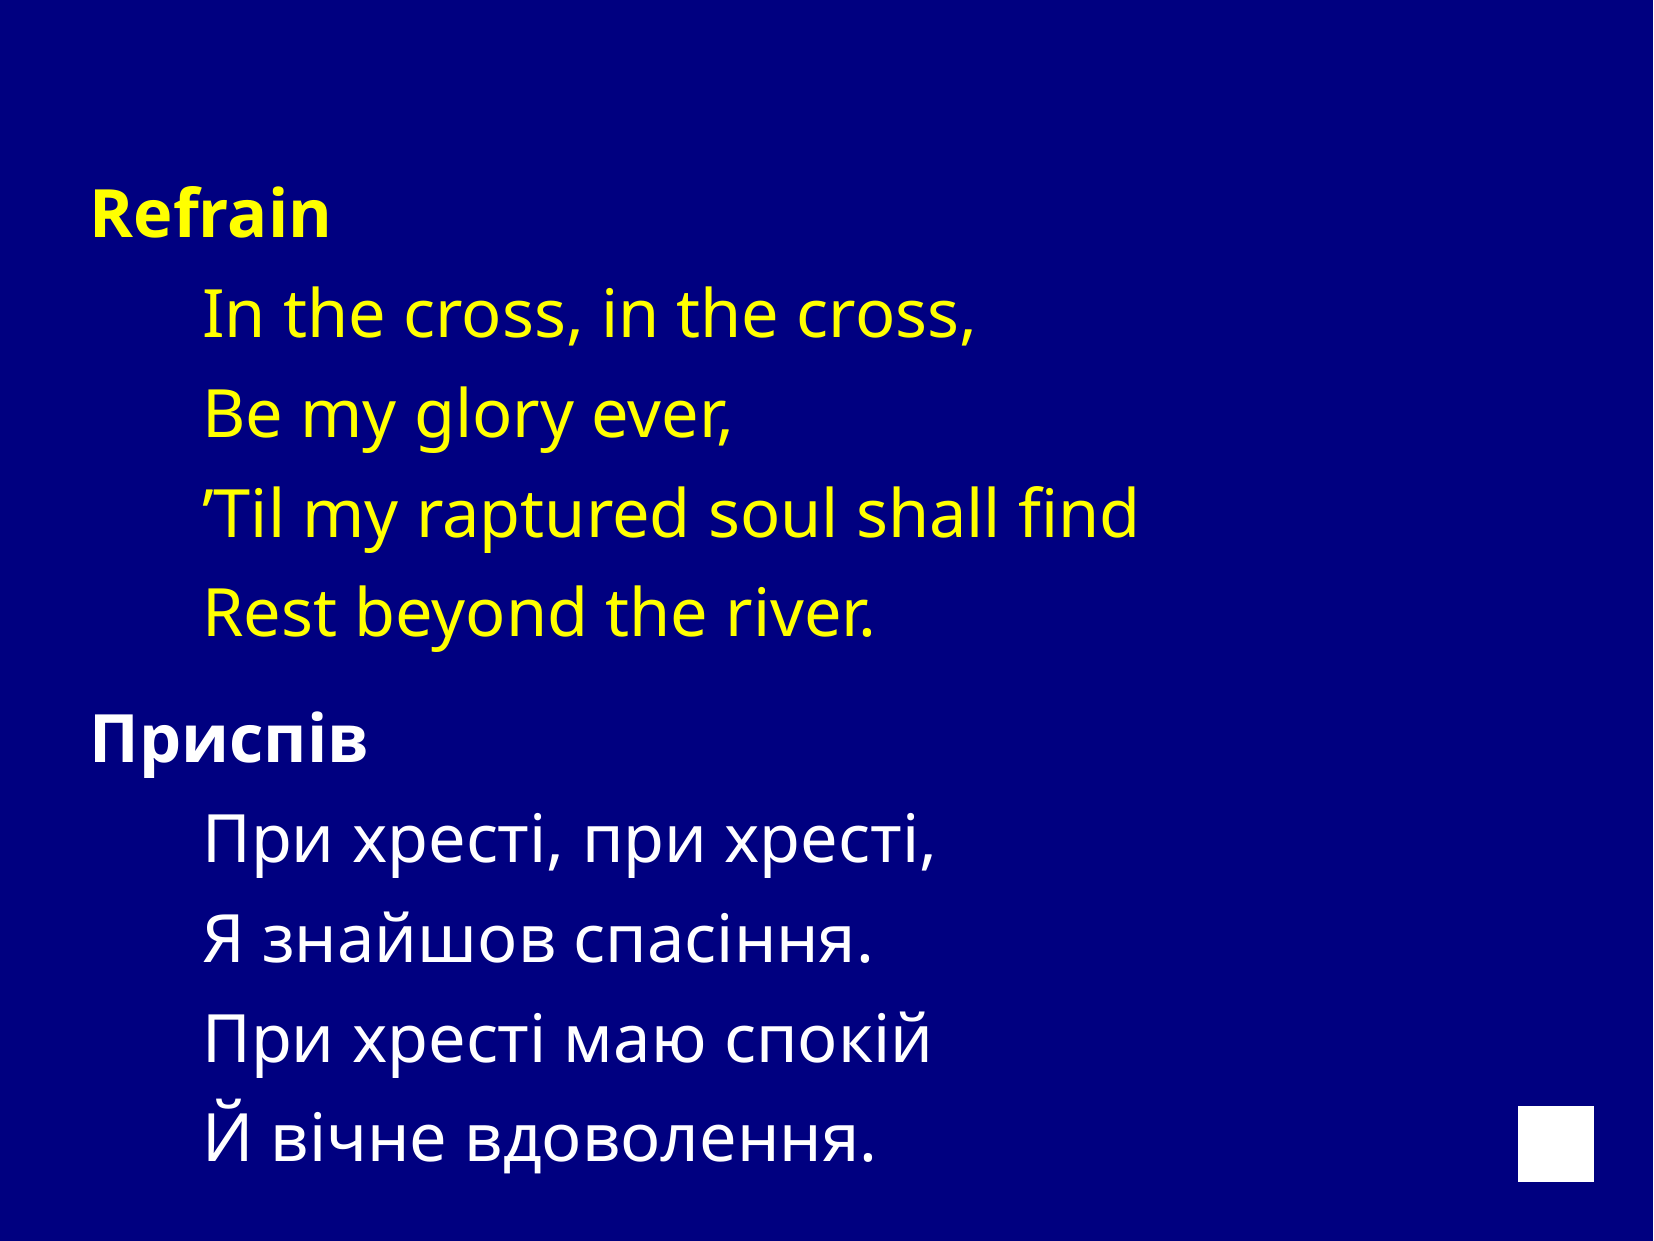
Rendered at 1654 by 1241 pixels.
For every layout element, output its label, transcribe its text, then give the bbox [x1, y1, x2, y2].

text_box [1518, 1106, 1594, 1182]
text_box Refrain In the cross, in the cross, Be my glory ever, ’Til my raptured soul shall find Rest beyond the river. [75, 150, 1576, 638]
text_box Приспів При хресті, при хресті, Я знайшов спасіння. При хресті маю спокій Й вічне вдоволення. [75, 675, 1576, 1163]
